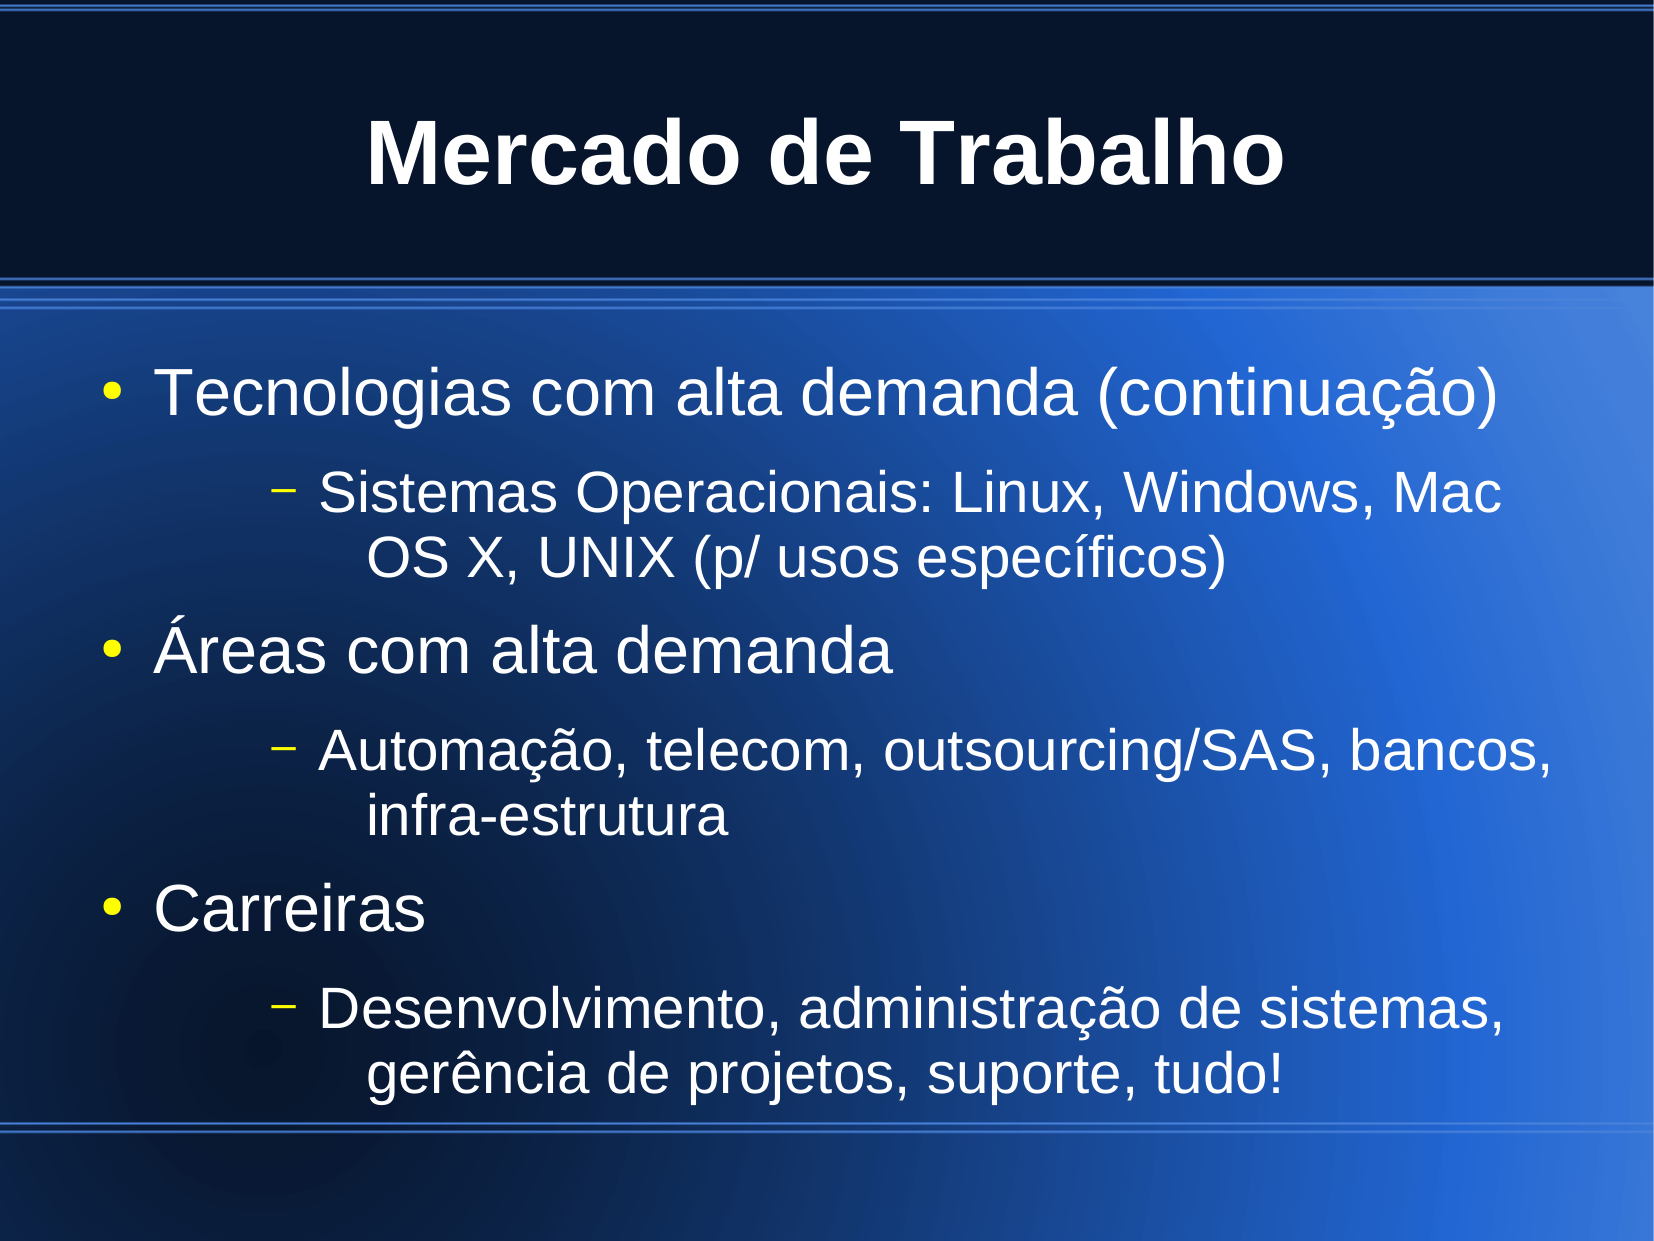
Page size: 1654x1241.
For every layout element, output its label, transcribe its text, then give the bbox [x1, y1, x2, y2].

title Mercado de Trabalho [82, 56, 1571, 250]
picture [0, 0, 1654, 1241]
list Tecnologias com alta demanda (continuação) Sistemas Operacionais: Linux, Windows, Mac OS X, UNIX (p/ usos específicos) Áreas com alta demanda Automação, telecom, outsourcing/SAS, bancos, infra-estrutura Carreiras Desenvolvimento, administração de sistemas, gerência de projetos, suporte, tudo! [82, 355, 1571, 1106]
